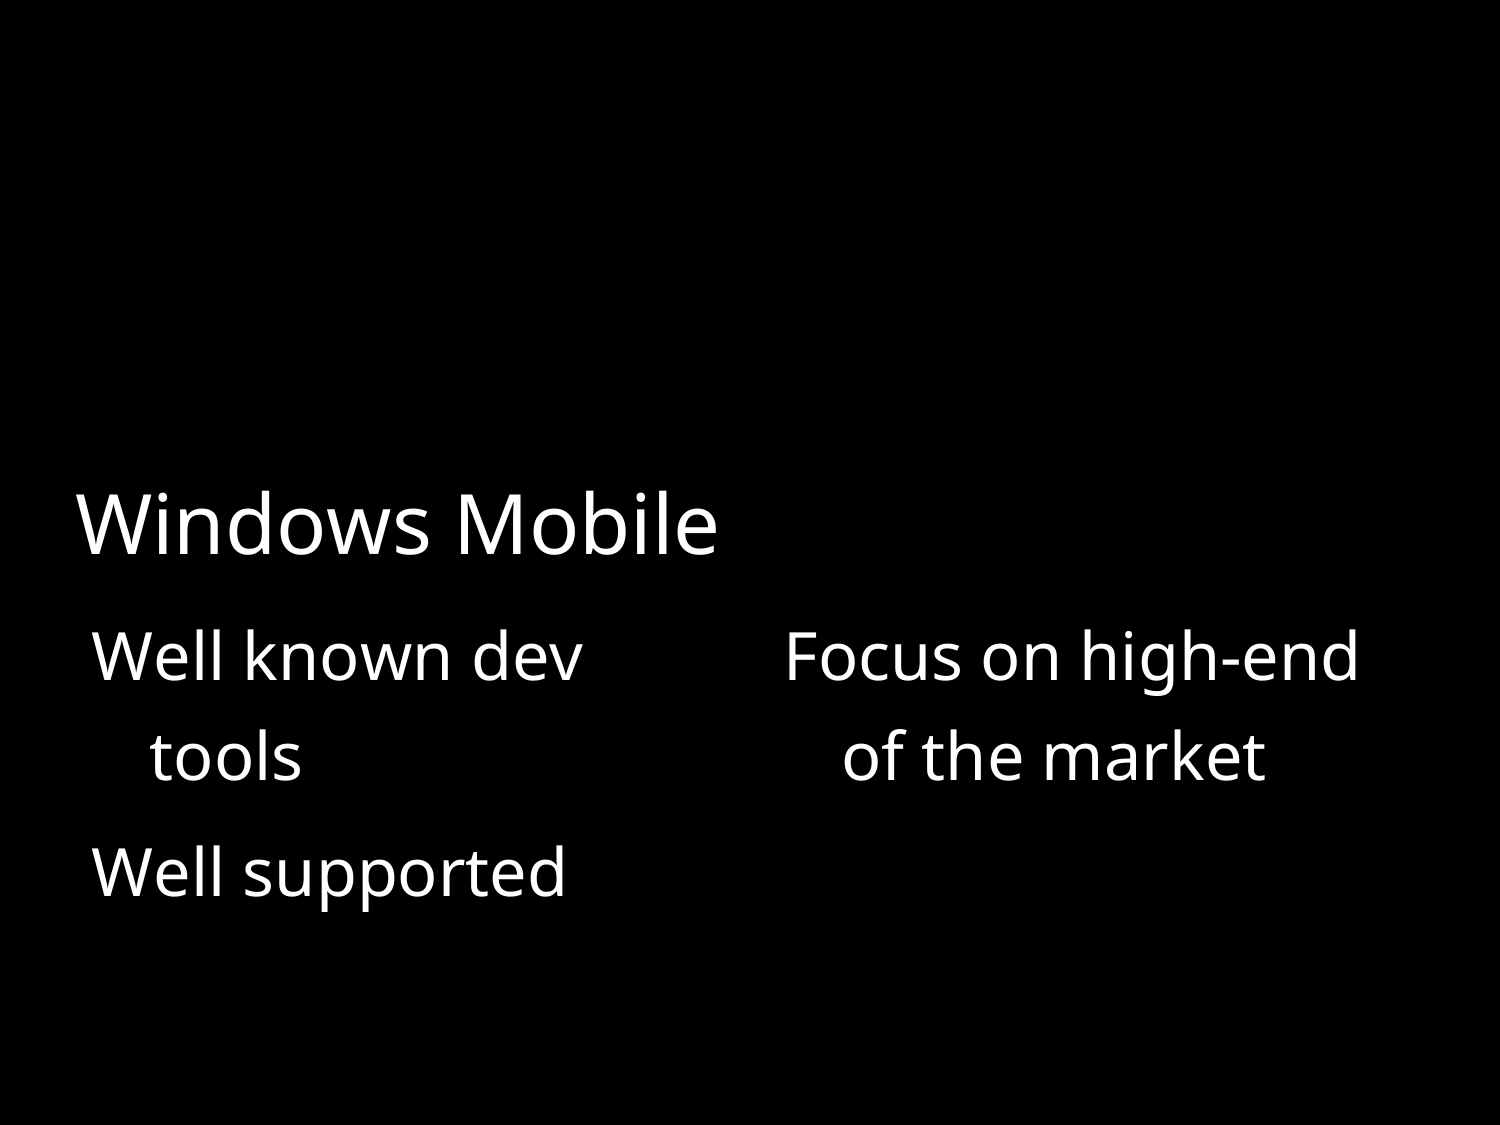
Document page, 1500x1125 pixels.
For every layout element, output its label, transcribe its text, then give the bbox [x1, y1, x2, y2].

list Focus on high-end of the market [766, 600, 1426, 1003]
title Windows Mobile [75, 428, 1414, 616]
list Well known dev tools Well supported [75, 600, 734, 1003]
